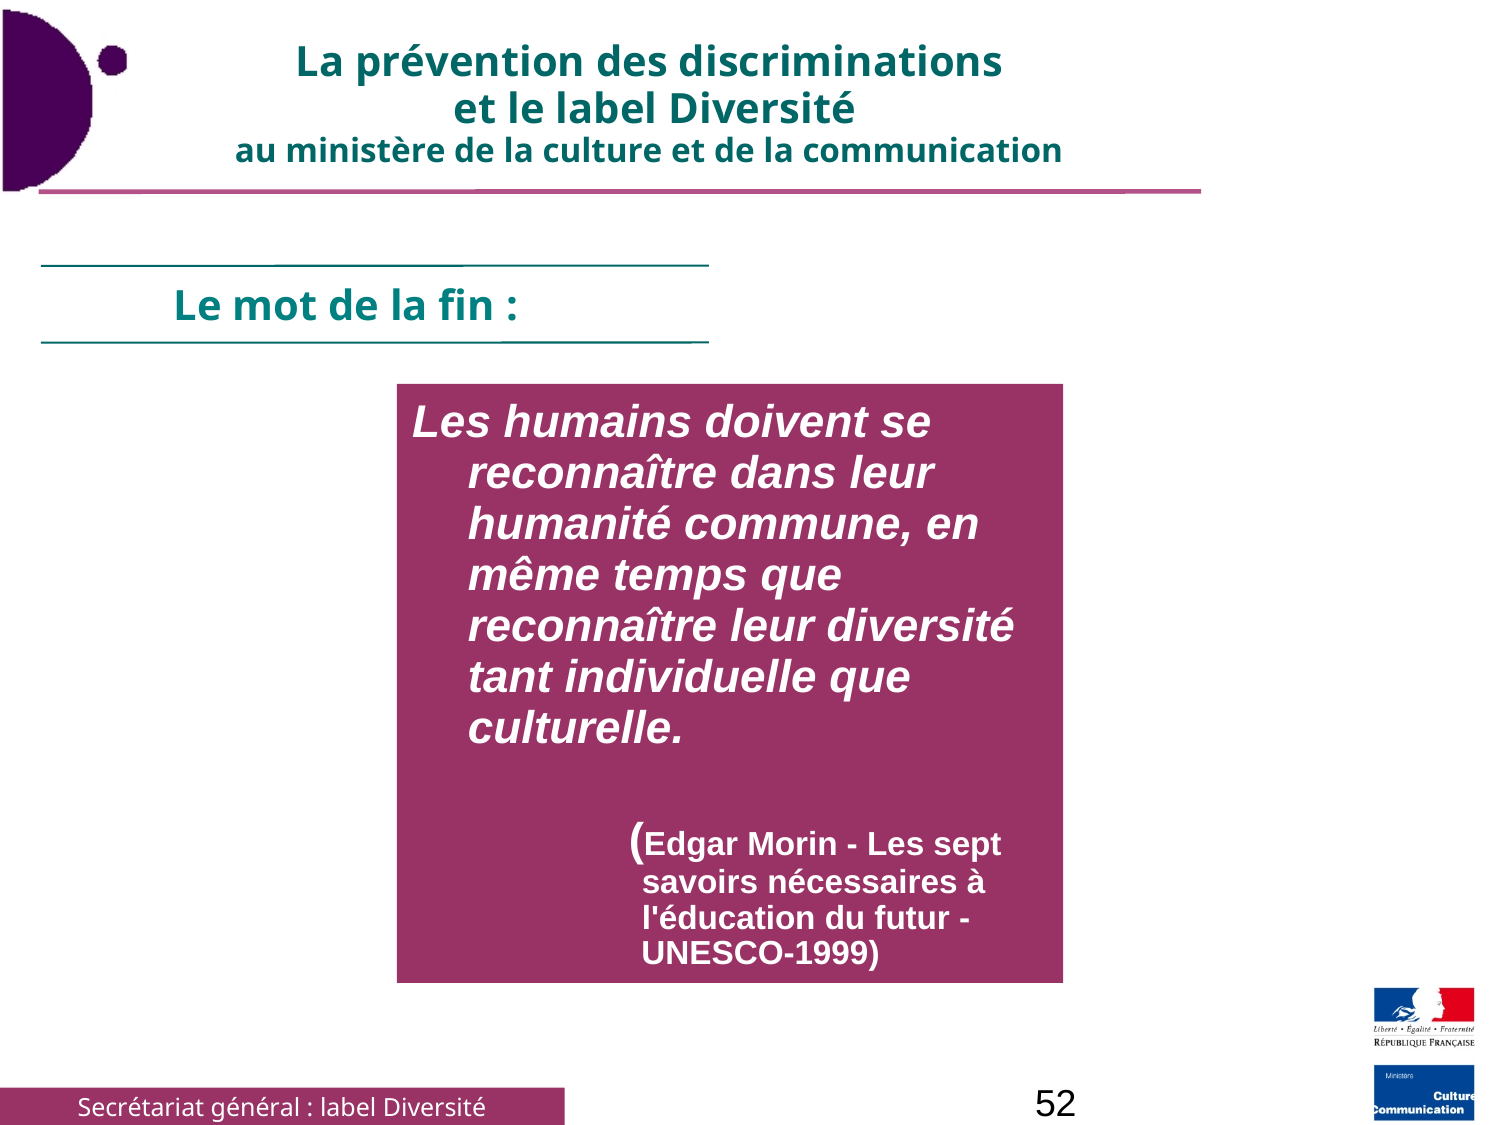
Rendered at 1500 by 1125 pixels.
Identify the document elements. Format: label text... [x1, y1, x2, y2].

text_box La prévention des discriminations et le label Diversité au ministère de la culture et de la communication [118, 27, 1182, 179]
text_box Le mot de la fin : [12, 265, 680, 342]
picture [0, 0, 149, 204]
text_box Les humains doivent se reconnaître dans leur humanité commune, en même temps que reconnaître leur diversité tant individuelle que culturelle. (Edgar Morin - Les sept savoirs nécessaires à l'éducation du futur - UNESCO-1999) [396, 383, 1064, 983]
picture [1370, 979, 1477, 1125]
text_box <numéro> [1020, 1071, 1370, 1125]
